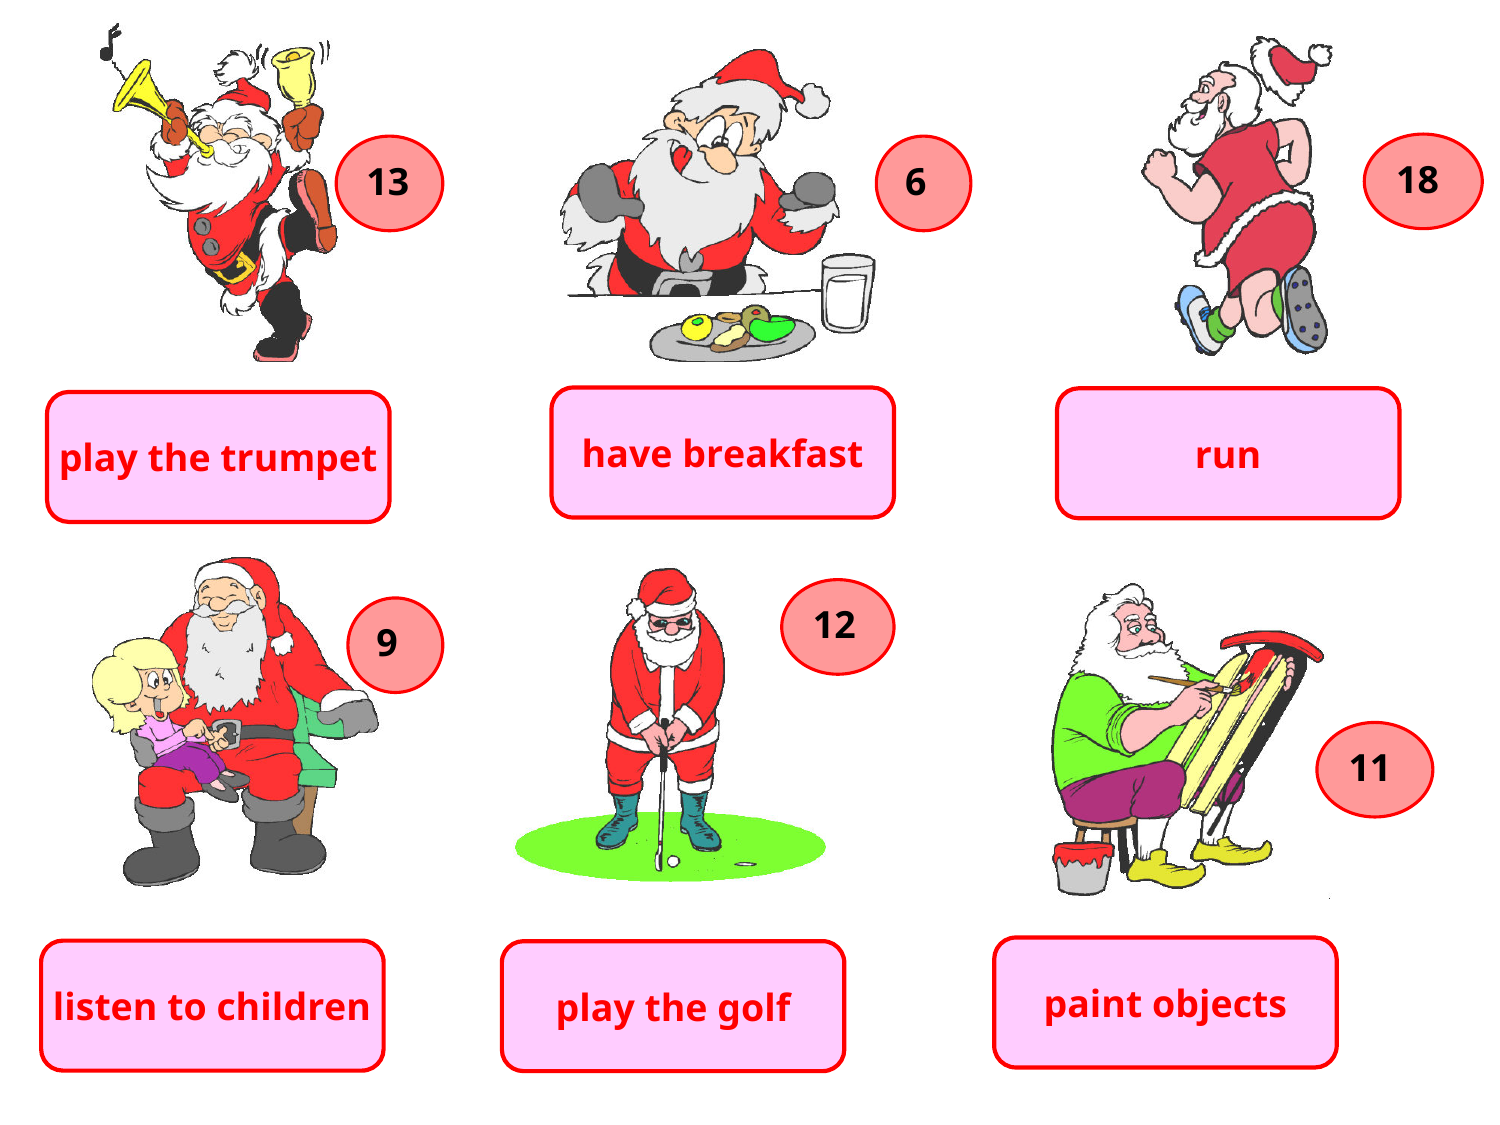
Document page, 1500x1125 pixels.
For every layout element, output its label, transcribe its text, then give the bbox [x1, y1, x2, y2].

picture [513, 562, 829, 882]
text_box have breakfast [551, 387, 895, 518]
text_box run [1056, 388, 1400, 519]
picture [100, 18, 340, 362]
text_box 18 [1364, 134, 1483, 229]
picture [92, 550, 390, 894]
picture [1051, 579, 1332, 899]
picture [560, 30, 886, 362]
text_box listen to children [41, 940, 384, 1071]
text_box paint objects [994, 937, 1337, 1068]
text_box 11 [1316, 722, 1433, 817]
text_box 13 [336, 136, 443, 231]
picture [1141, 36, 1333, 356]
text_box 9 [347, 597, 443, 693]
text_box 12 [781, 579, 895, 675]
text_box 6 [876, 136, 971, 231]
text_box play the golf [501, 941, 845, 1072]
text_box play the trumpet [47, 391, 390, 522]
